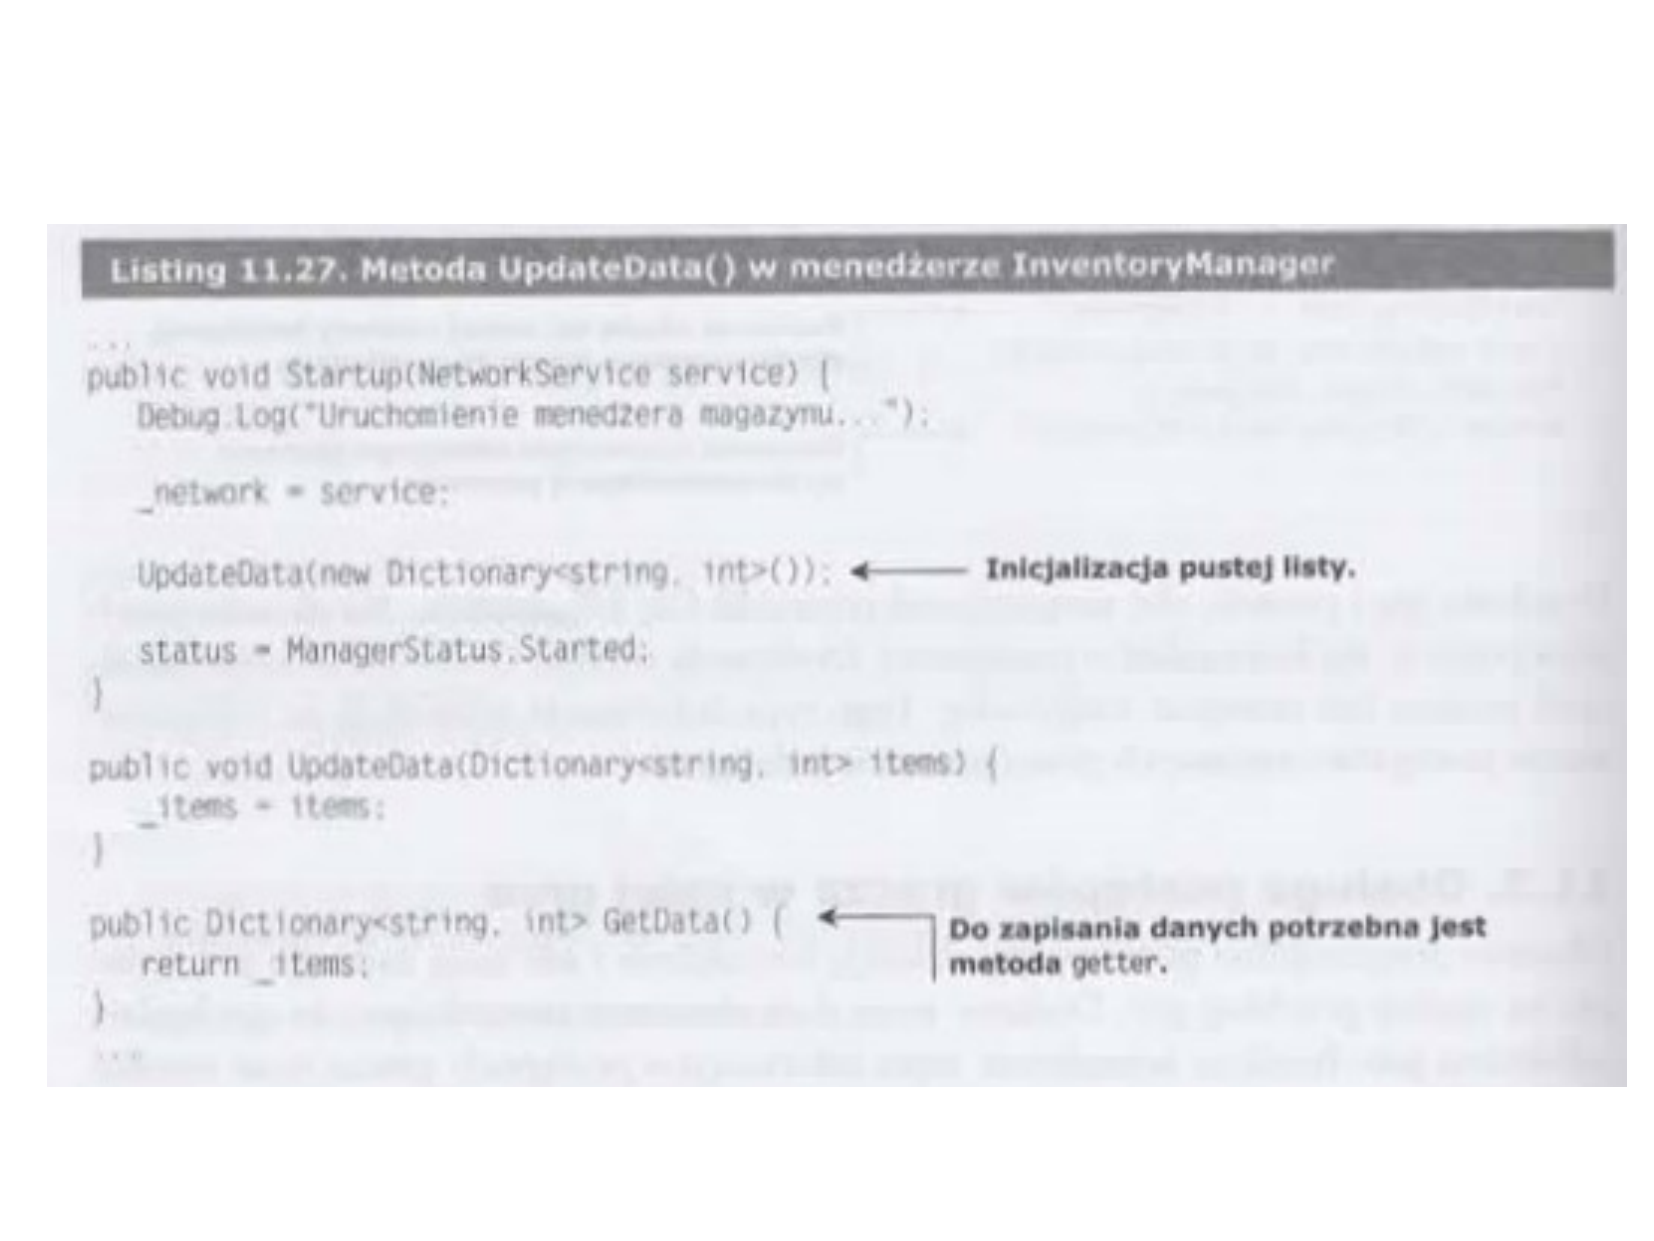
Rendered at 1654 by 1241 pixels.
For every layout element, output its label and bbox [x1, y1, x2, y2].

picture [47, 224, 1627, 1087]
